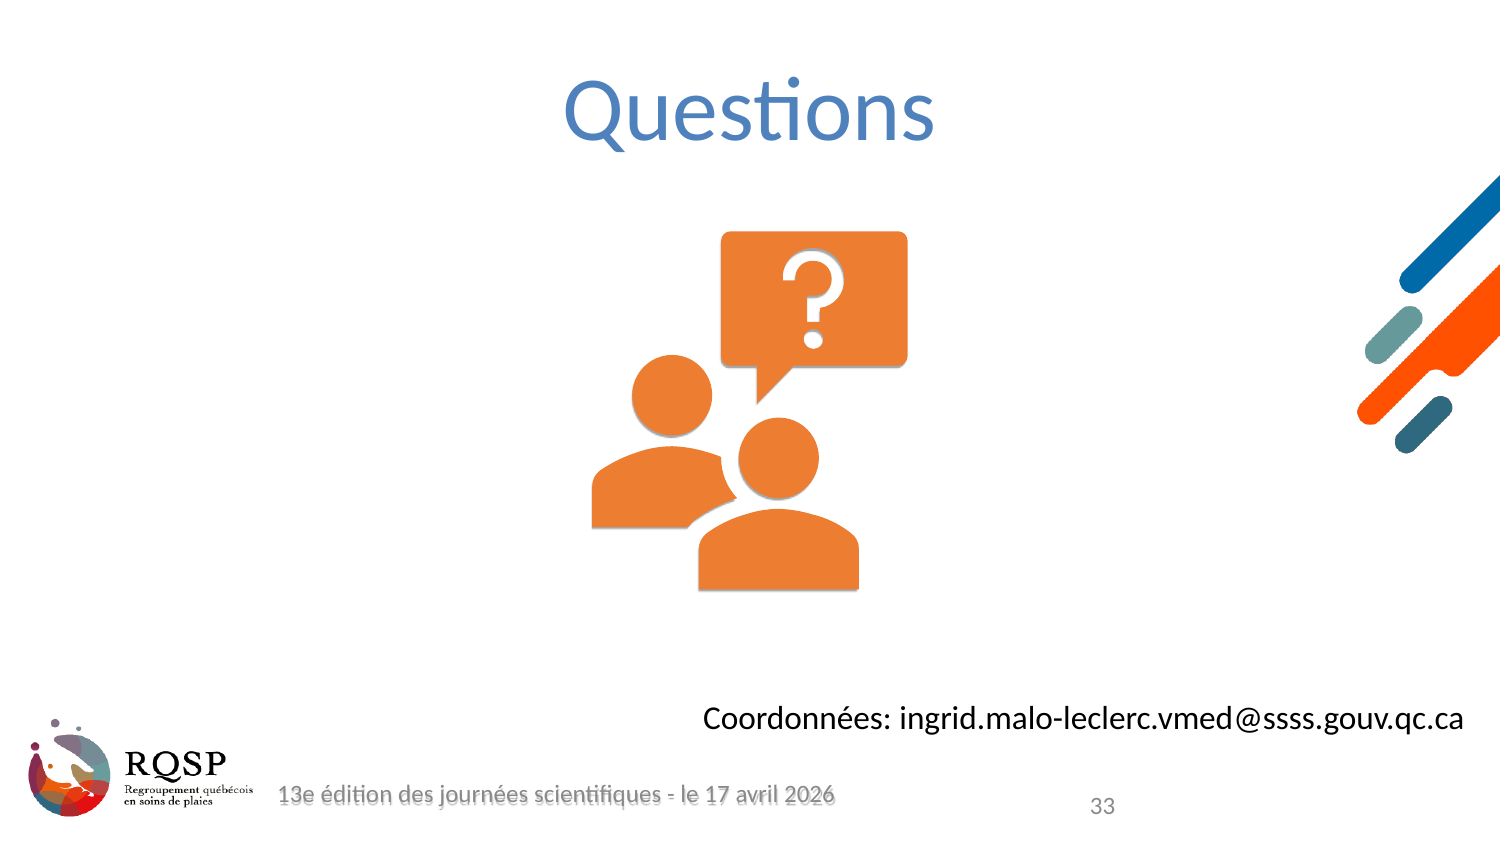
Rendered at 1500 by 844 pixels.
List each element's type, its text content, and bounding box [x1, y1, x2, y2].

text_box [1074, 782, 1426, 828]
title Questions [75, 33, 1426, 175]
text_box Coordonnées: ingrid.malo-leclerc.vmed@ssss.gouv.qc.ca [688, 688, 1500, 744]
picture [534, 193, 966, 628]
